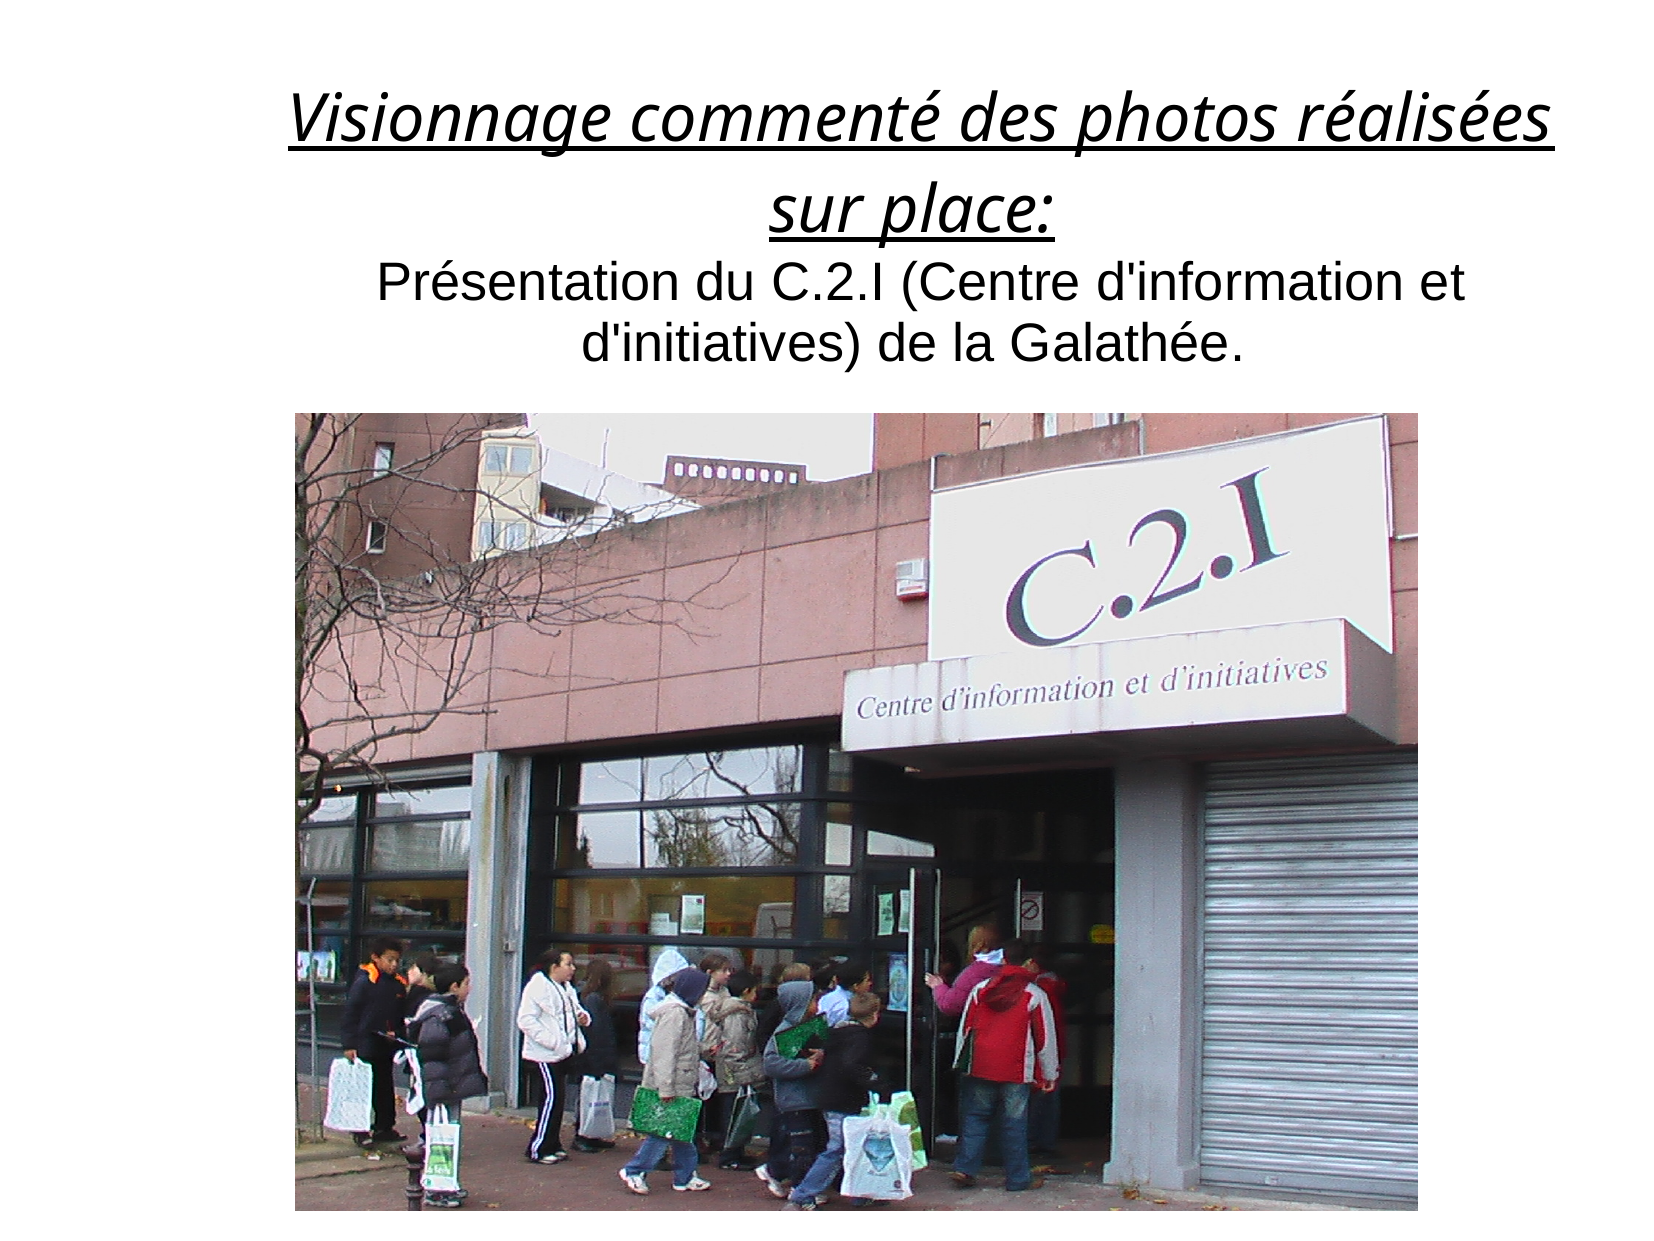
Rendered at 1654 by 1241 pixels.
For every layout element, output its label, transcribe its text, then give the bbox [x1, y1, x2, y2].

title Visionnage commenté des photos réalisées sur place: Présentation du C.2.I (Centre d'information et d'initiatives) de la Galathée. [265, 59, 1577, 384]
picture [295, 413, 1418, 1211]
